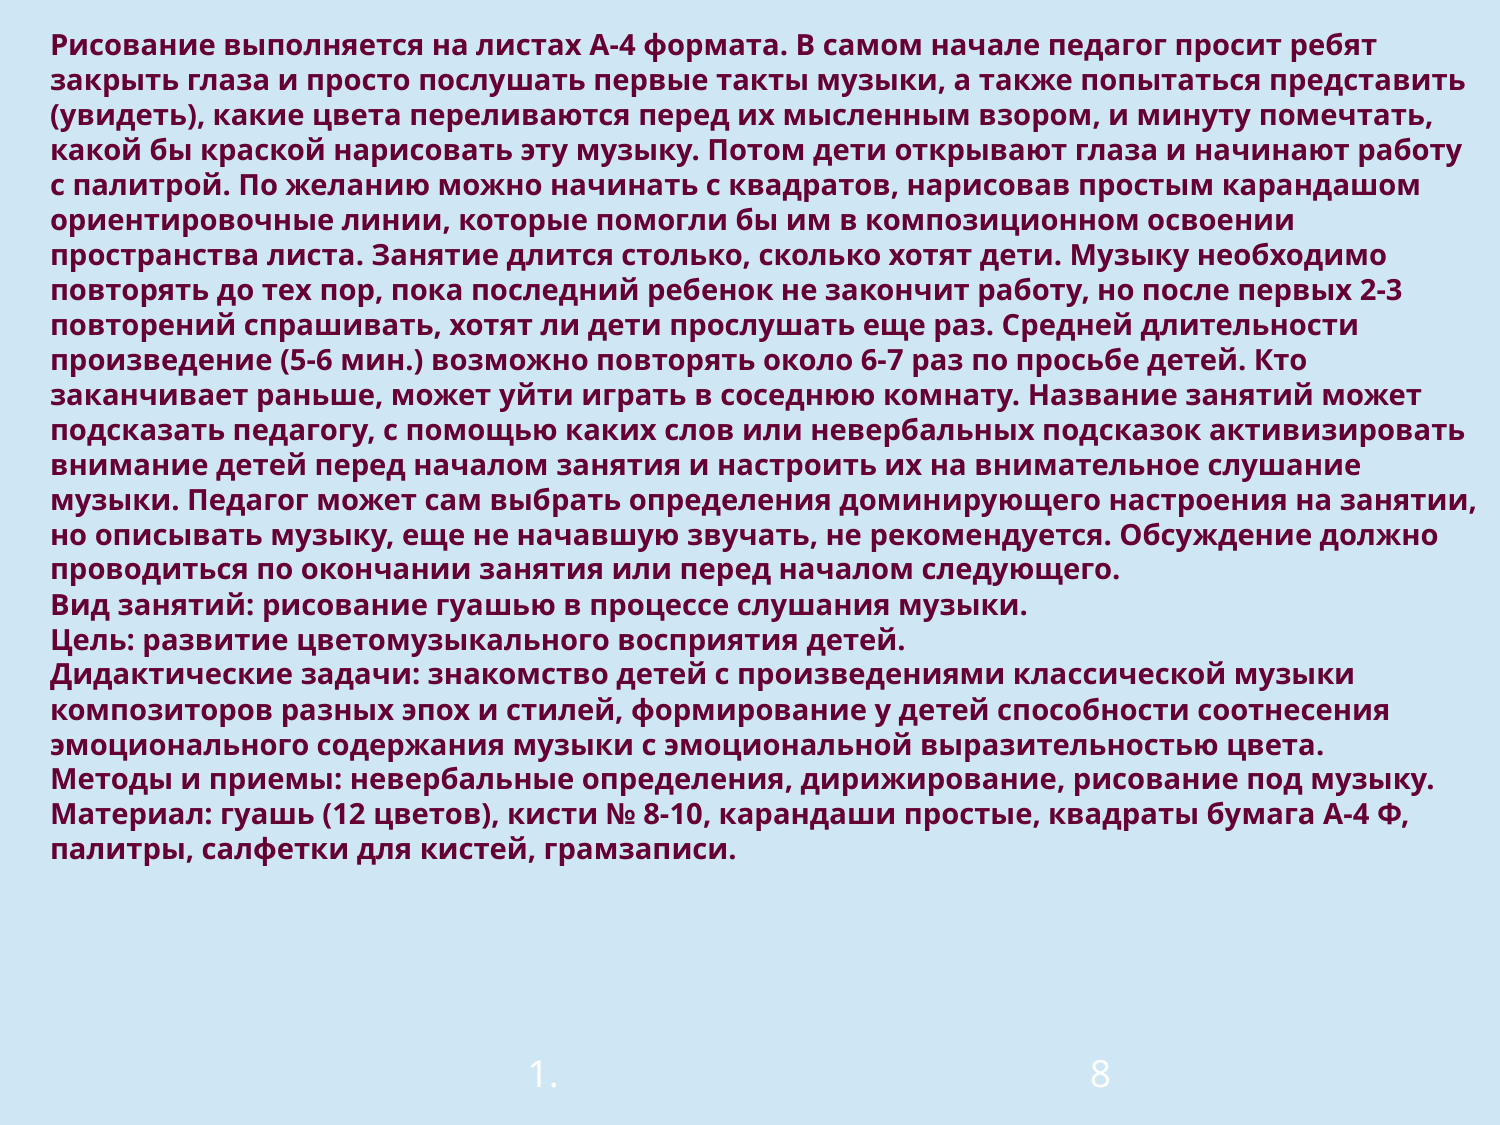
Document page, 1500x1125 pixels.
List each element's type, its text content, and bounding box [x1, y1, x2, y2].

title Рисование выполняется на листах А-4 формата. В самом начале педагог просит ребят закрыть глаза и просто послушать первые такты музыки, а также попытаться представить (увидеть), какие цвета переливаются перед их мысленным взором, и минуту помечтать, какой бы краской нарисовать эту музыку. Потом дети открывают глаза и начинают работу с палитрой. По желанию можно начинать с квадратов, нарисовав простым карандашом ориентировочные линии, которые помогли бы им в композиционном освоении пространства листа. Занятие длится столько, сколько хотят дети. Музыку необходимо повторять до тех пор, пока последний ребенок не закончит работу, но после первых 2-3 повторений спрашивать, хотят ли дети прослушать еще раз. Средней длительности произведение (5-6 мин.) возможно повторять около 6-7 раз по просьбе детей. Кто заканчивает раньше, может уйти играть в соседнюю комнату. Название занятий может подсказать педагогу, с помощью каких слов или невербальных подсказок активизировать внимание детей перед началом занятия и настроить их на внимательное слушание музыки. Педагог может сам выбрать определения доминирующего настроения на занятии, но описывать музыку, еще не начавшую звучать, не рекомендуется. Обсуждение должно проводиться по окончании занятия или перед началом следующего. Вид занятий: рисование гуашью в процессе слушания музыки. Цель: развитие цветомузыкального восприятия детей. Дидактические задачи: знакомство детей с произведениями классической музыки композиторов разных эпох и стилей, формирование у детей способности соотнесения эмоционального содержания музыки с эмоциональной выразительностью цвета. Методы и приемы: невербальные определения, дирижирование, рисование под музыку. Материал: гуашь (12 цветов), кисти № 8-10, карандаши простые, квадраты бумага А-4 Ф, палитры, салфетки для кистей, грамзаписи. [35, 19, 1500, 1059]
footer 1. [512, 1059, 988, 1103]
slide_number <номер> [1074, 1059, 1425, 1103]
